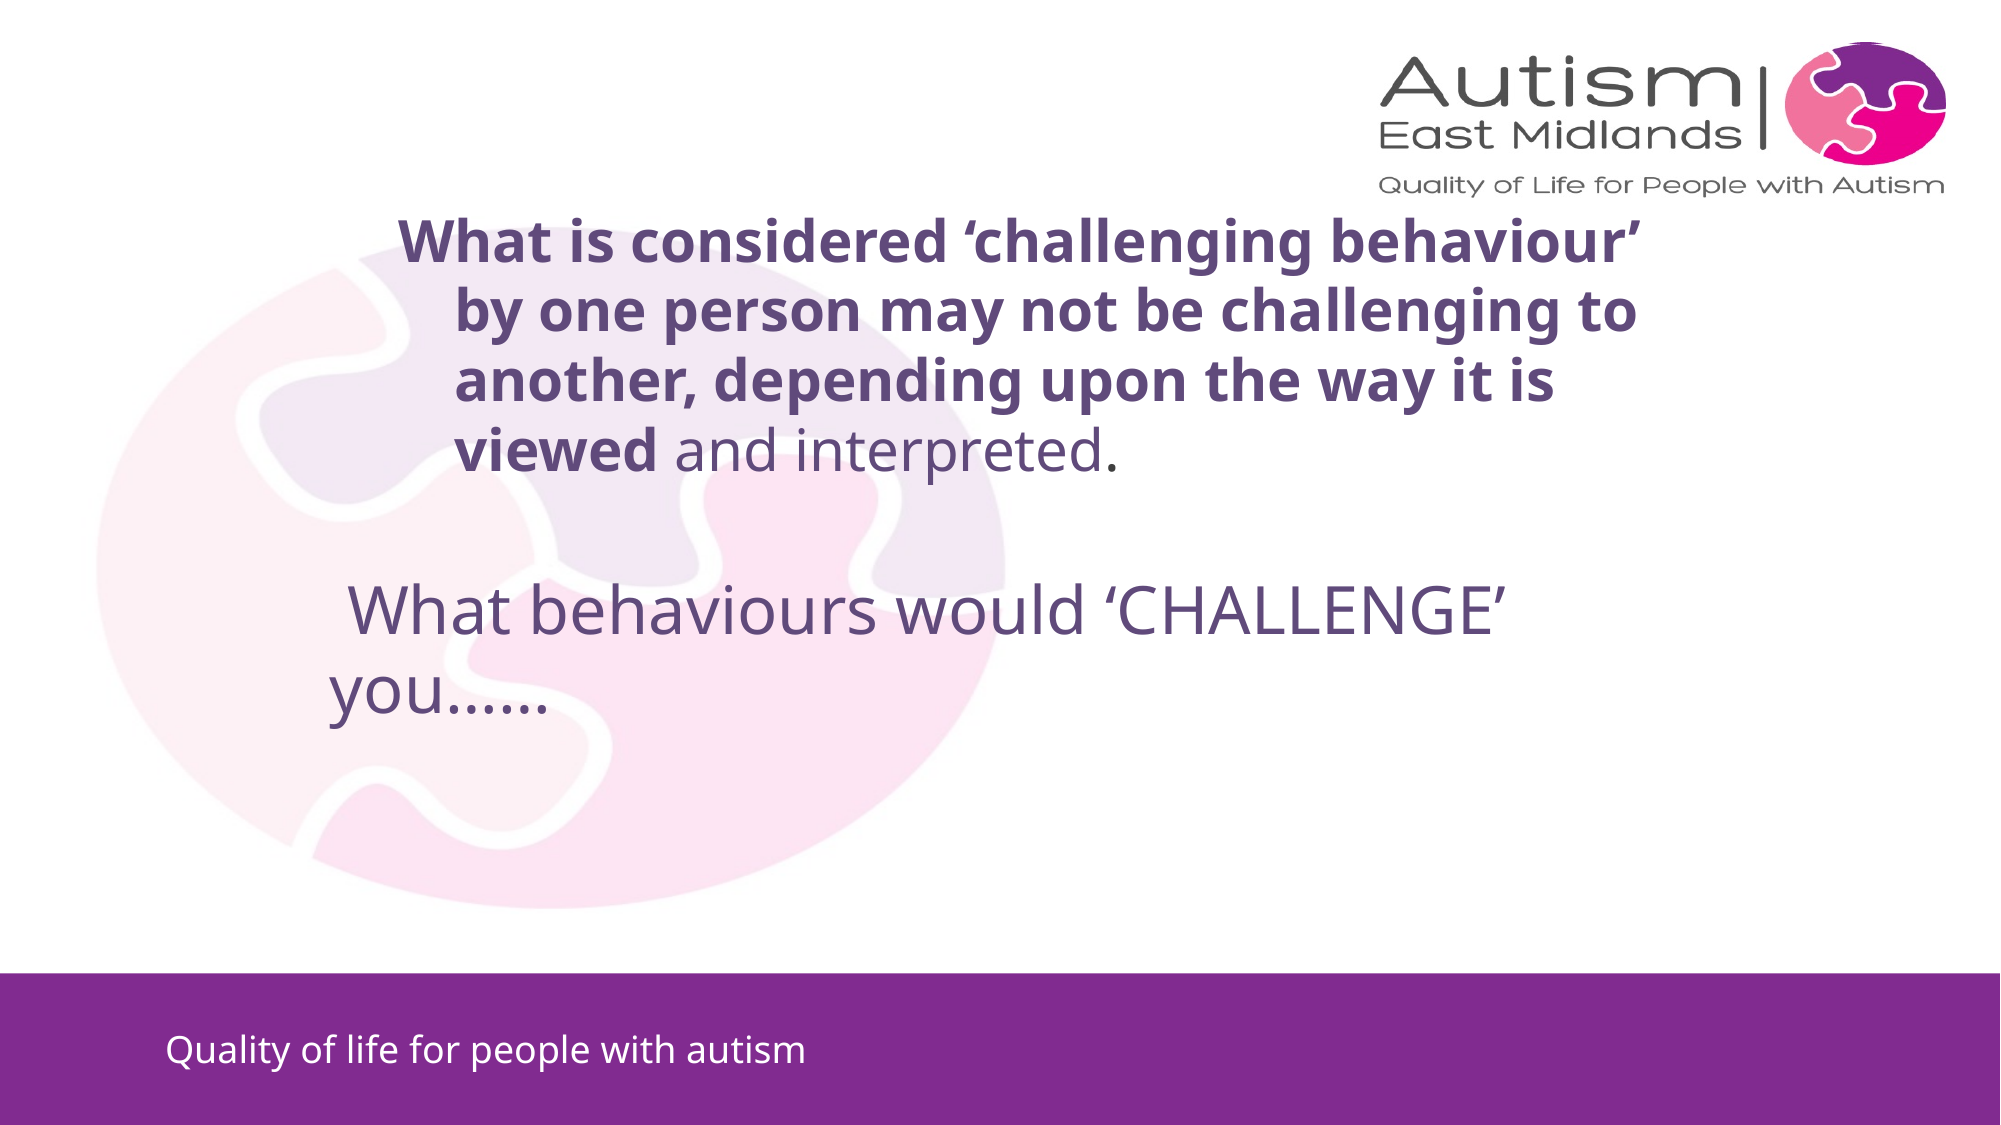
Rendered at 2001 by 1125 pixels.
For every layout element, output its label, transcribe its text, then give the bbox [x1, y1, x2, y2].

text_box What behaviours would ‘CHALLENGE’ you…… [314, 559, 1603, 737]
text_box [371, 433, 1545, 494]
list What is considered ‘challenging behaviour’ by one person may not be challenging to another, depending upon the way it is viewed and interpreted. [326, 196, 1677, 528]
